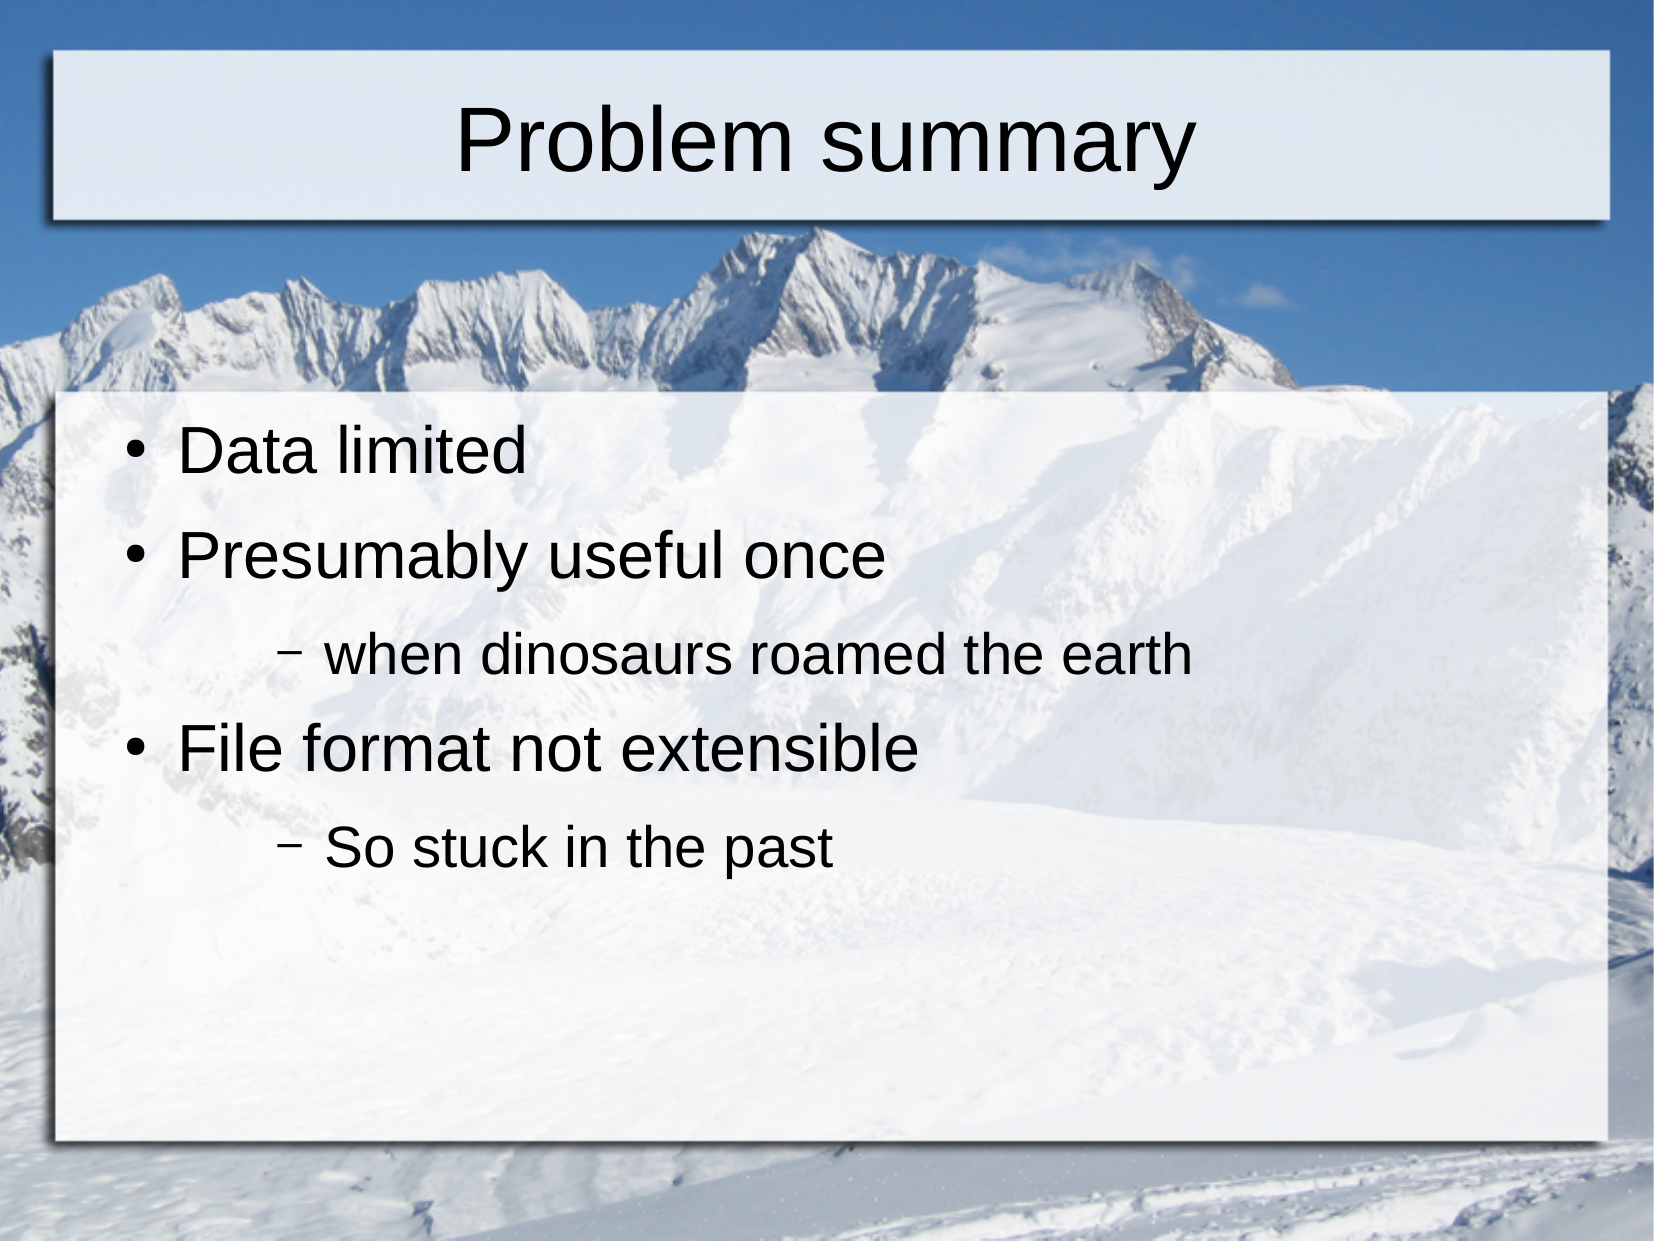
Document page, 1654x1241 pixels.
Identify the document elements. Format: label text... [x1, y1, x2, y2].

picture [0, 0, 1654, 1241]
list Data limited Presumably useful once when dinosaurs roamed the earth File format not extensible So stuck in the past [88, 413, 1571, 1094]
title Problem summary [59, 68, 1595, 212]
